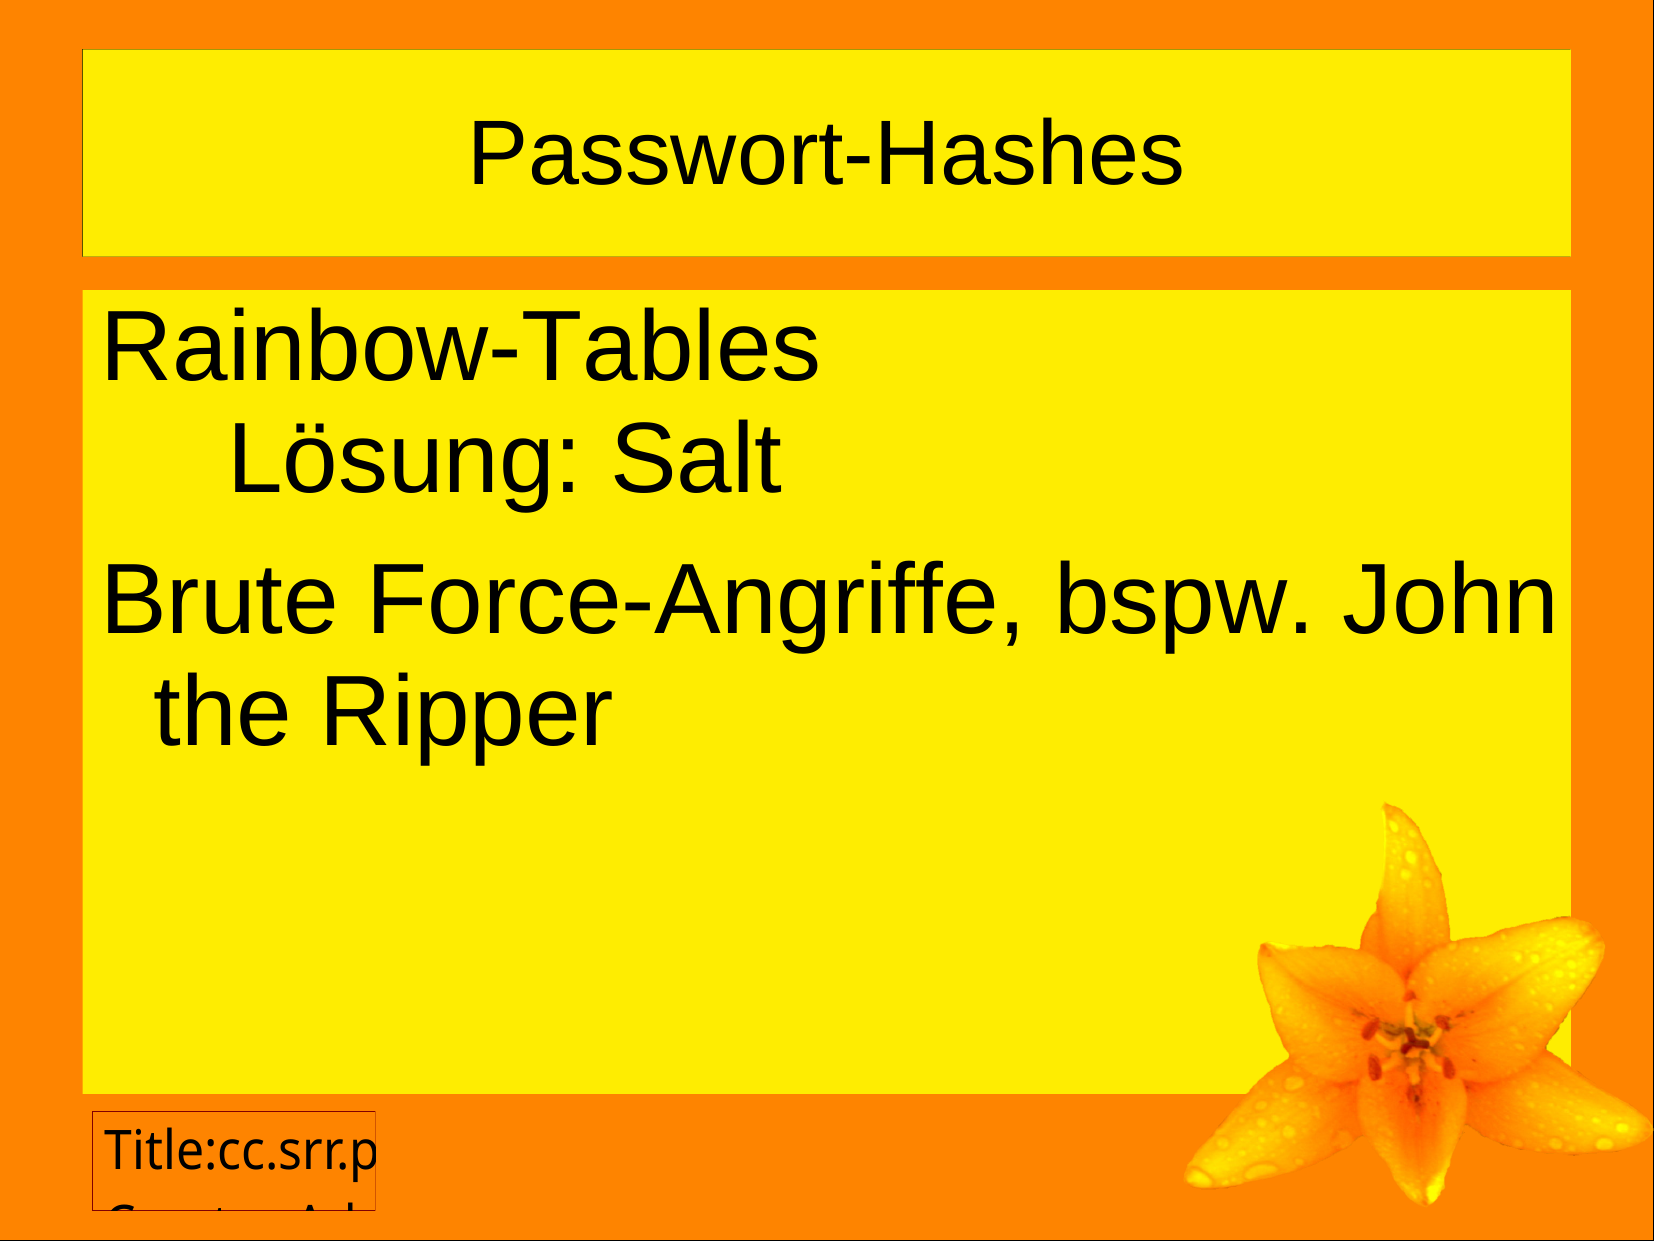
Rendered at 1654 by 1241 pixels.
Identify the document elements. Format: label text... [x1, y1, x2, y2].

picture [88, 1108, 376, 1211]
list Rainbow-Tables Lösung: Salt Brute Force-Angriffe, bspw. John the Ripper [82, 290, 1571, 1094]
picture [1181, 767, 1654, 1241]
title Passwort-Hashes [82, 49, 1571, 257]
text_box [0, 0, 1654, 1241]
